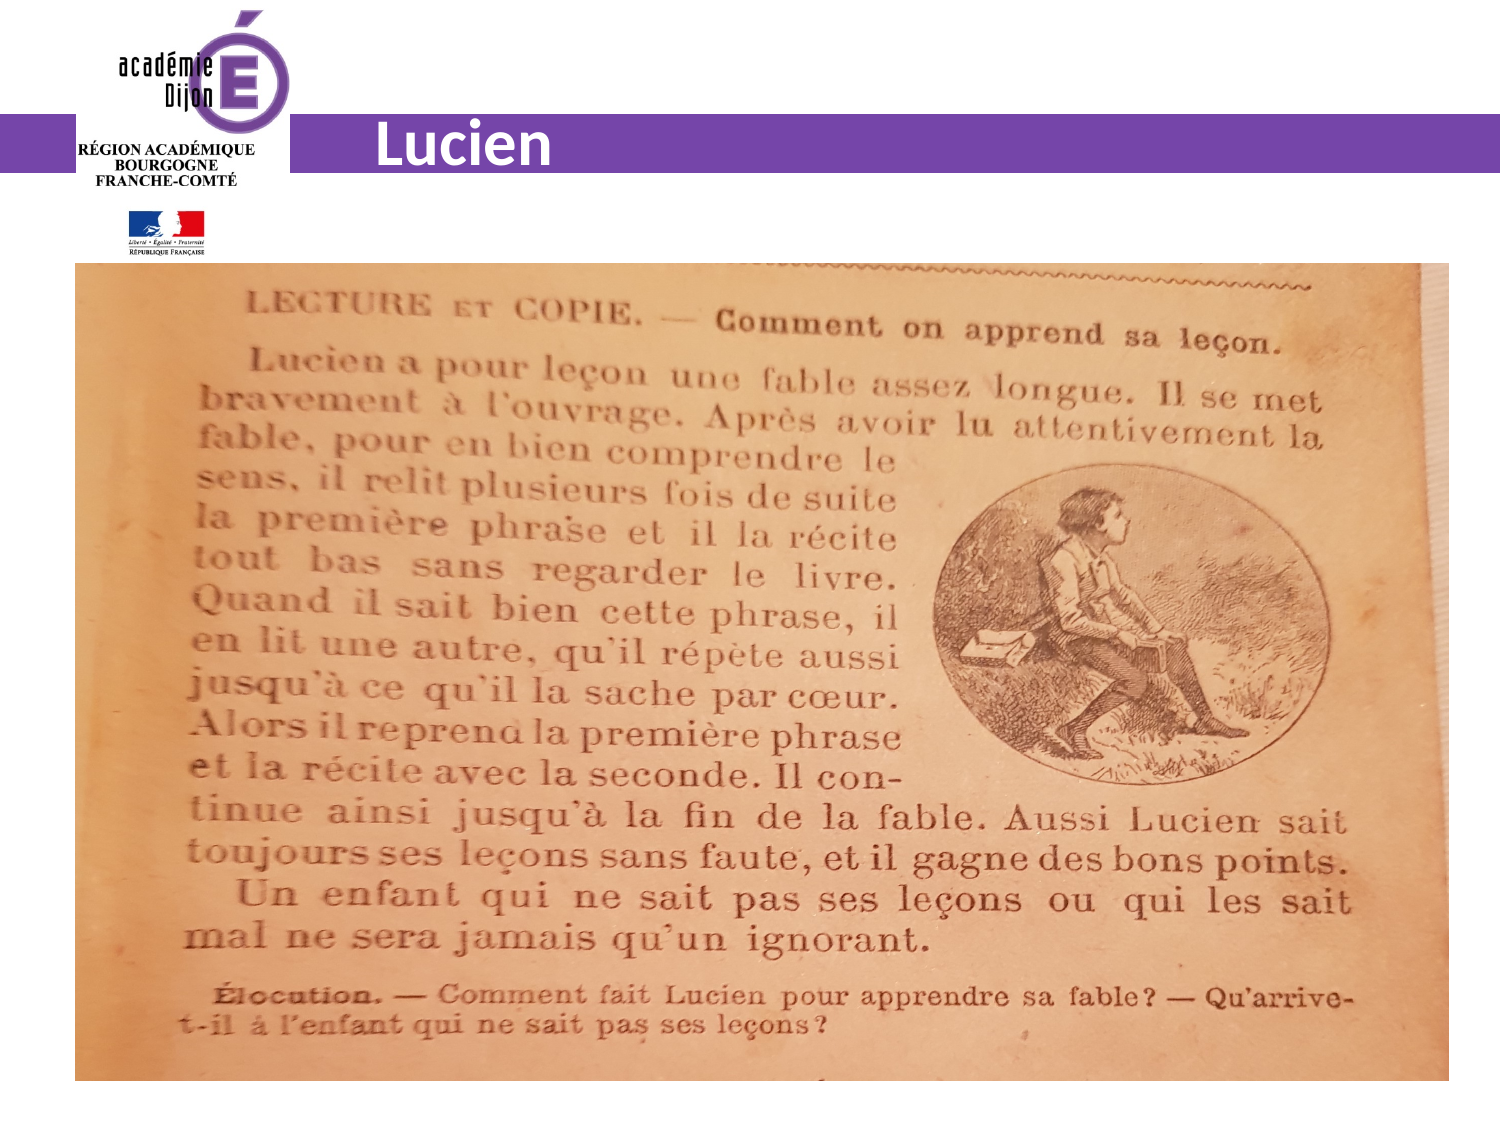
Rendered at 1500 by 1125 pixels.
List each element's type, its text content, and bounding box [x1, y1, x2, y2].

title Lucien [360, 45, 1426, 233]
picture [75, 263, 1449, 1081]
